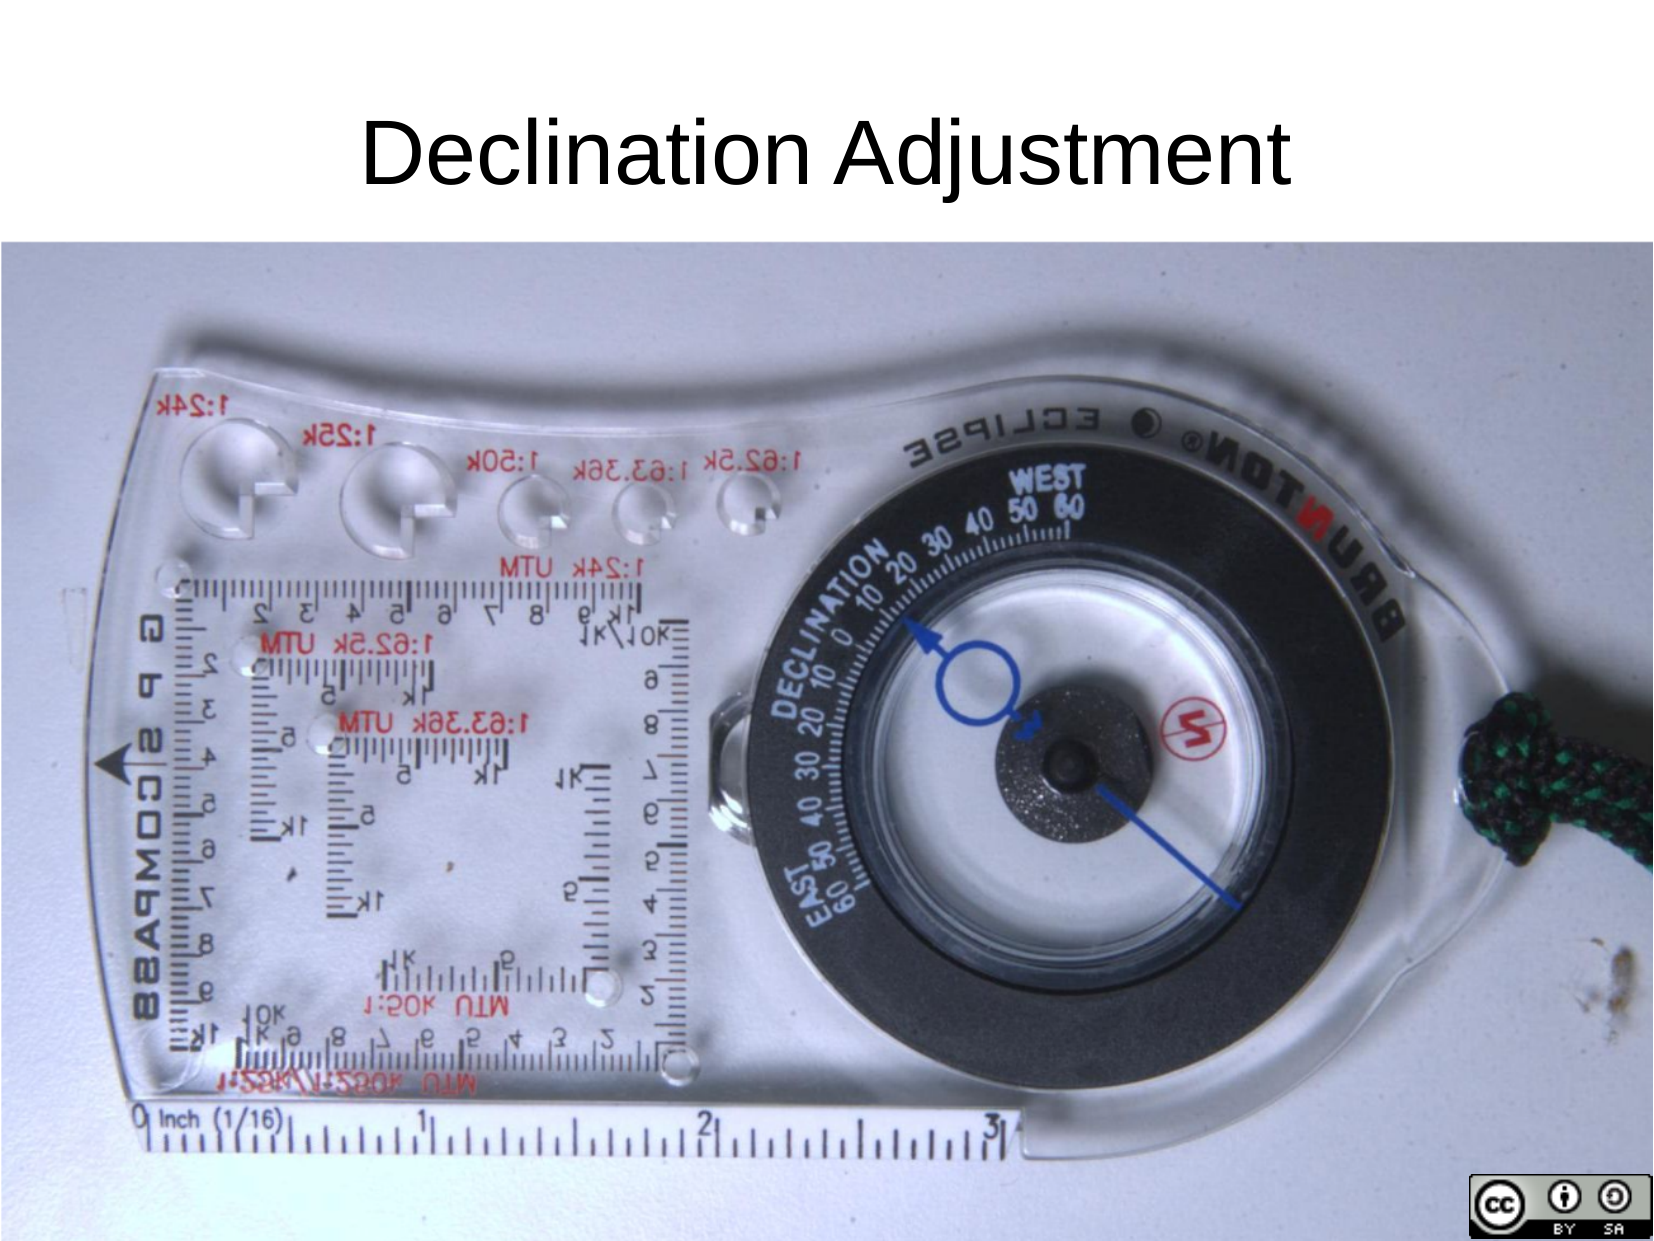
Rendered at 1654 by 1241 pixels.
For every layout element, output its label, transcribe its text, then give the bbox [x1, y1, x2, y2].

title Declination Adjustment [82, 49, 1571, 257]
picture [0, 241, 1653, 1241]
